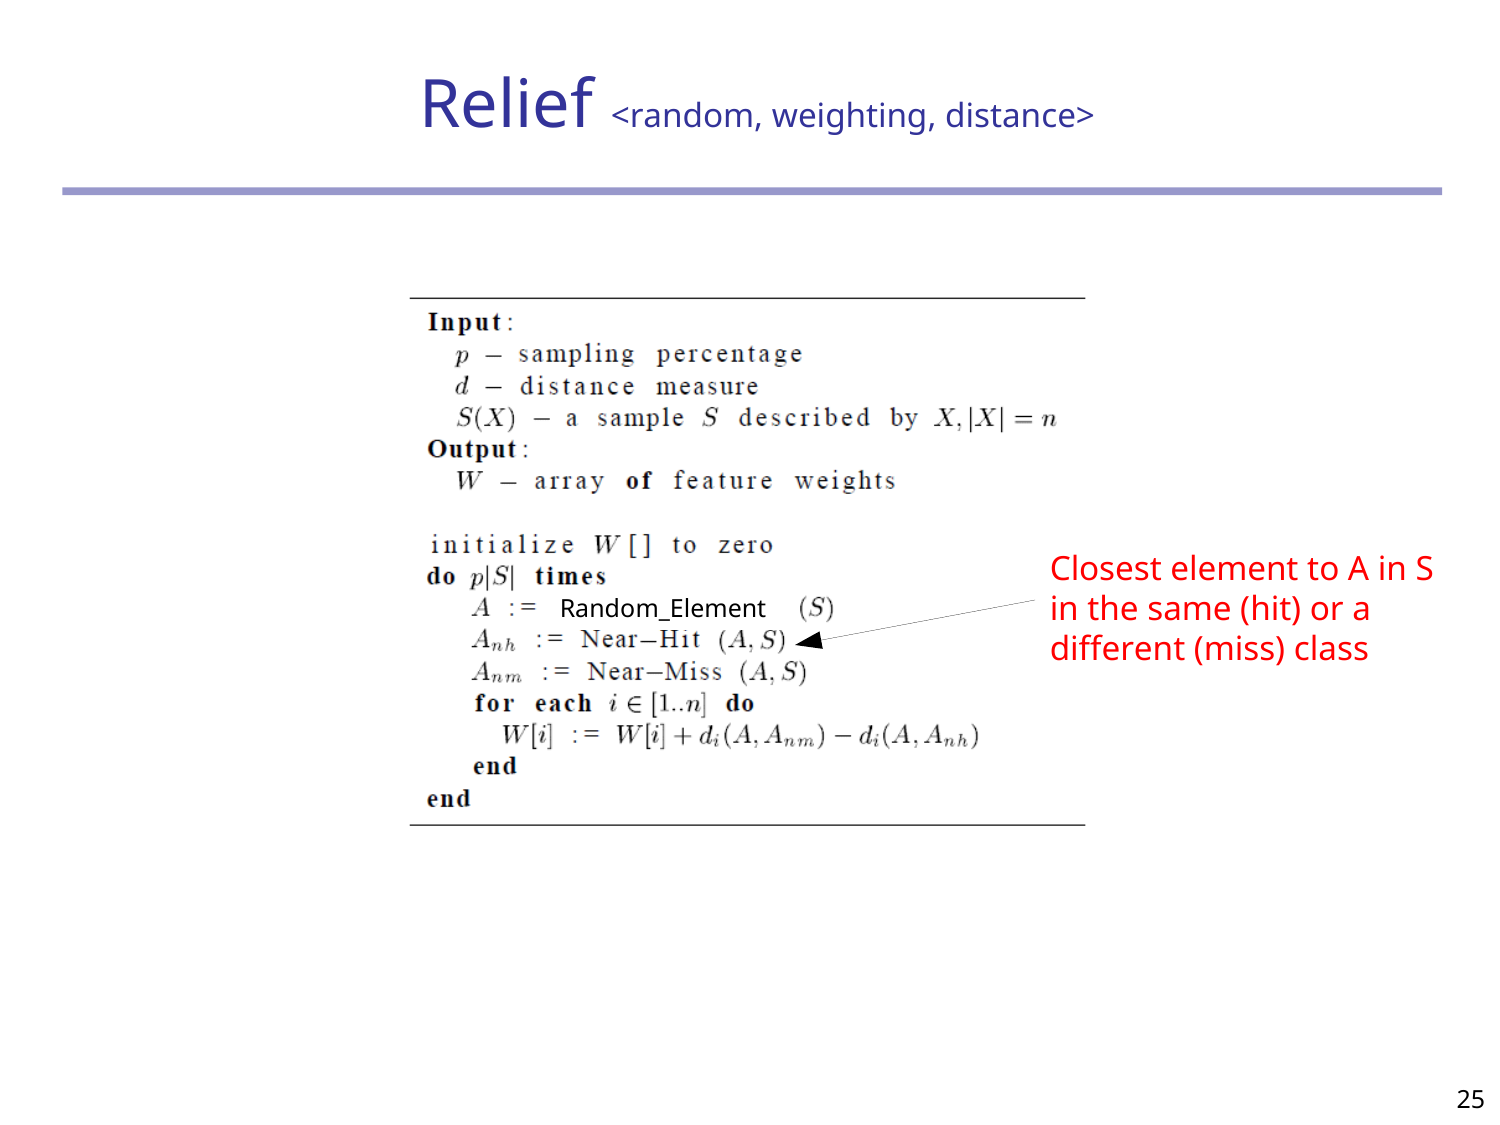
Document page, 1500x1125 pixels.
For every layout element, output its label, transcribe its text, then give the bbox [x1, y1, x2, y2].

text_box <number> [1187, 1050, 1500, 1125]
text_box Random_Element [545, 585, 798, 630]
title Relief <random, weighting, distance> [60, 32, 1456, 170]
text_box Closest element to A in S in the same (hit) or a different (miss) class [1035, 539, 1471, 675]
list [62, 148, 1426, 999]
picture [400, 289, 1104, 841]
